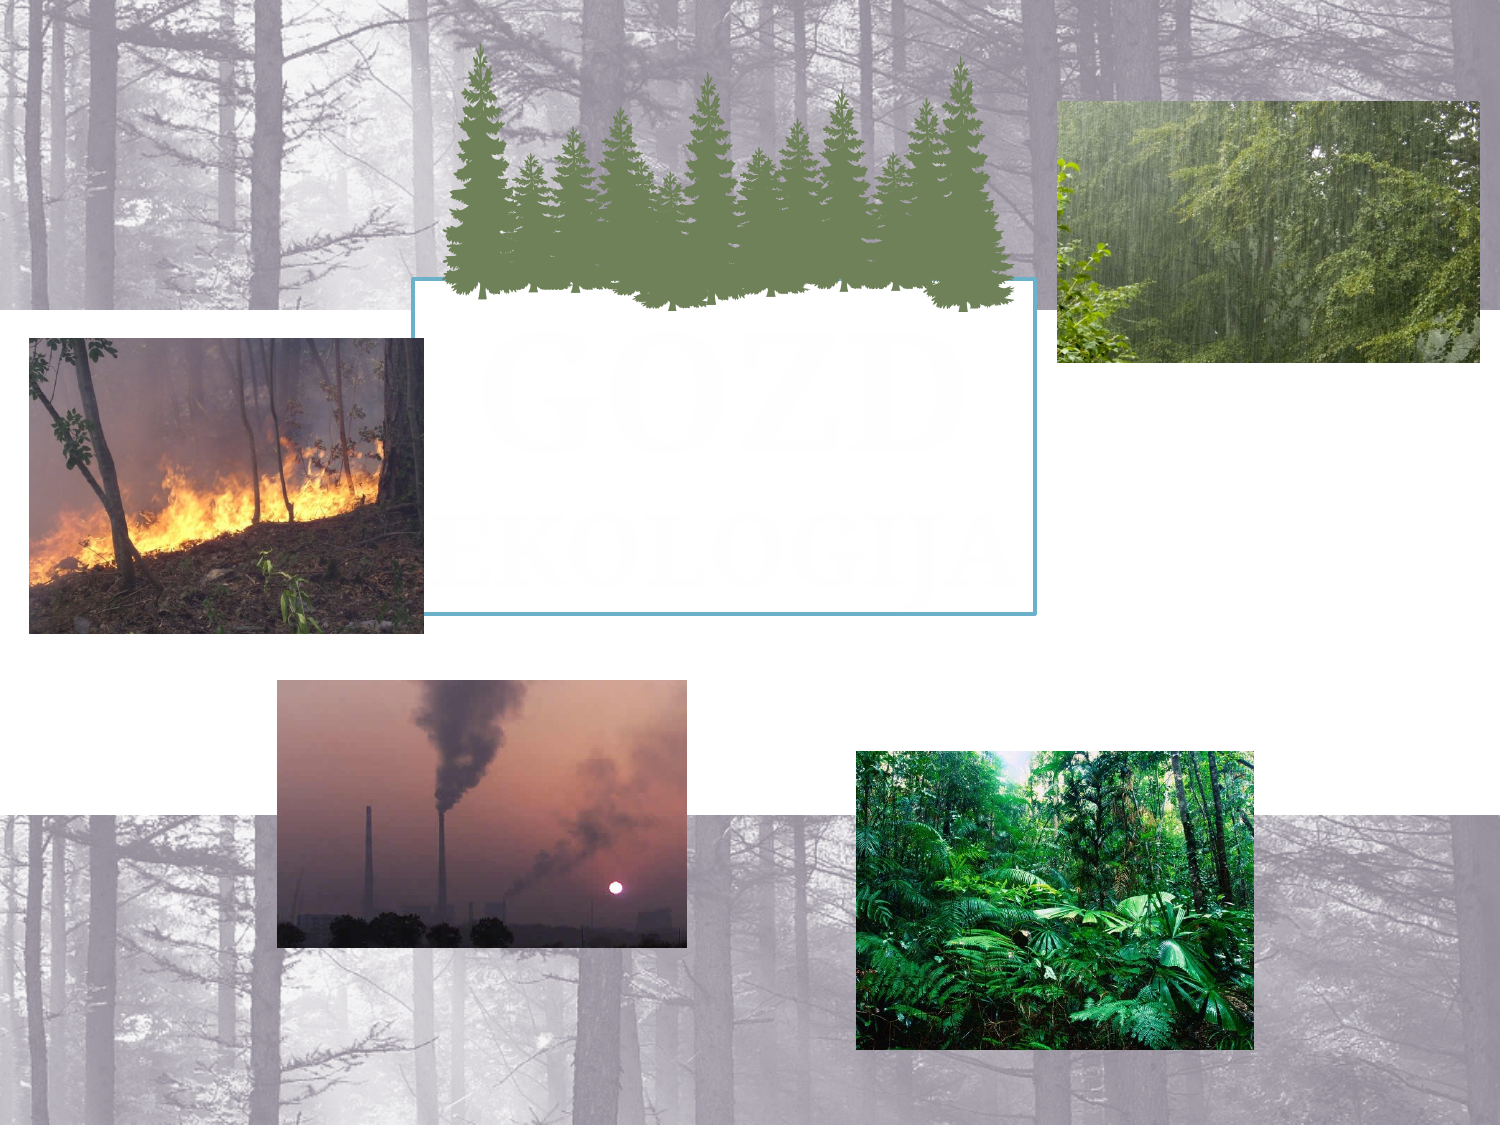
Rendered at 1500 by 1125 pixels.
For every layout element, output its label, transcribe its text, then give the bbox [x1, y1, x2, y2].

picture [29, 338, 424, 634]
picture [0, 680, 1500, 1125]
text_box GOZD EKOLOGIJA [413, 278, 1035, 614]
picture [0, 0, 1500, 363]
